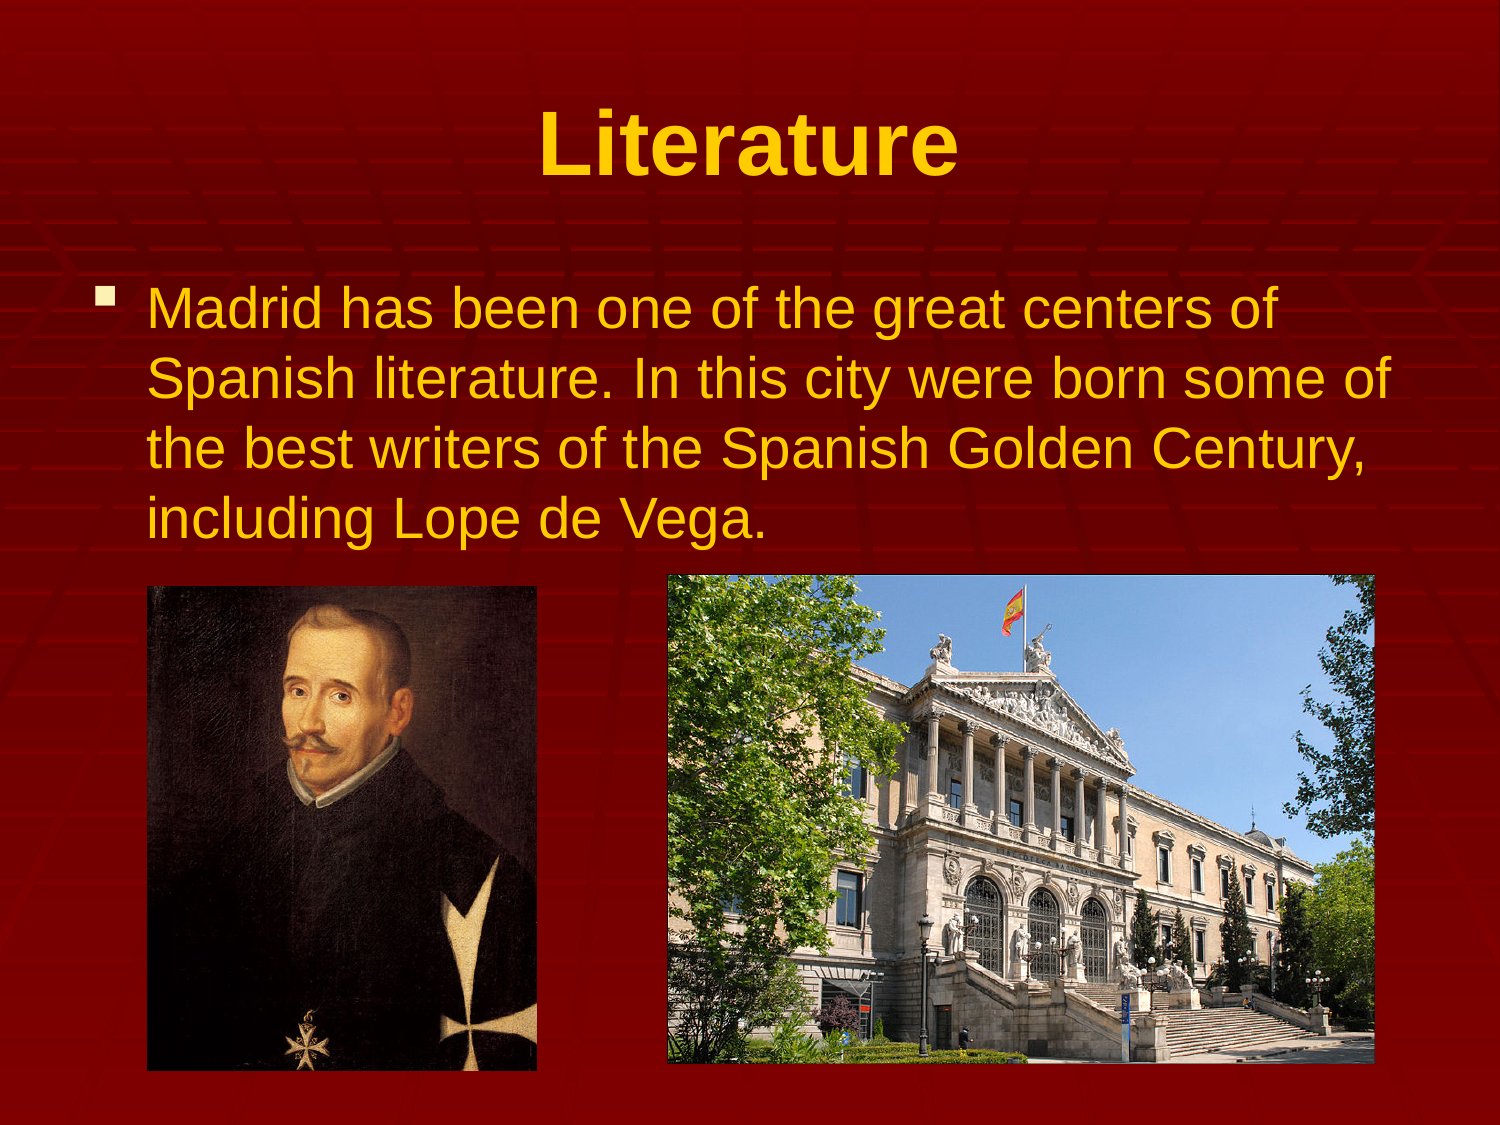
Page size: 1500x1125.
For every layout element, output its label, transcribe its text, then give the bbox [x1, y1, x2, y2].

list Madrid has been one of the great centers of Spanish literature. In this city were born some of the best writers of the Spanish Golden Century, including Lope de Vega. [74, 262, 1425, 1000]
title Literature [74, 44, 1425, 233]
picture [147, 586, 537, 1071]
picture [667, 574, 1375, 1064]
